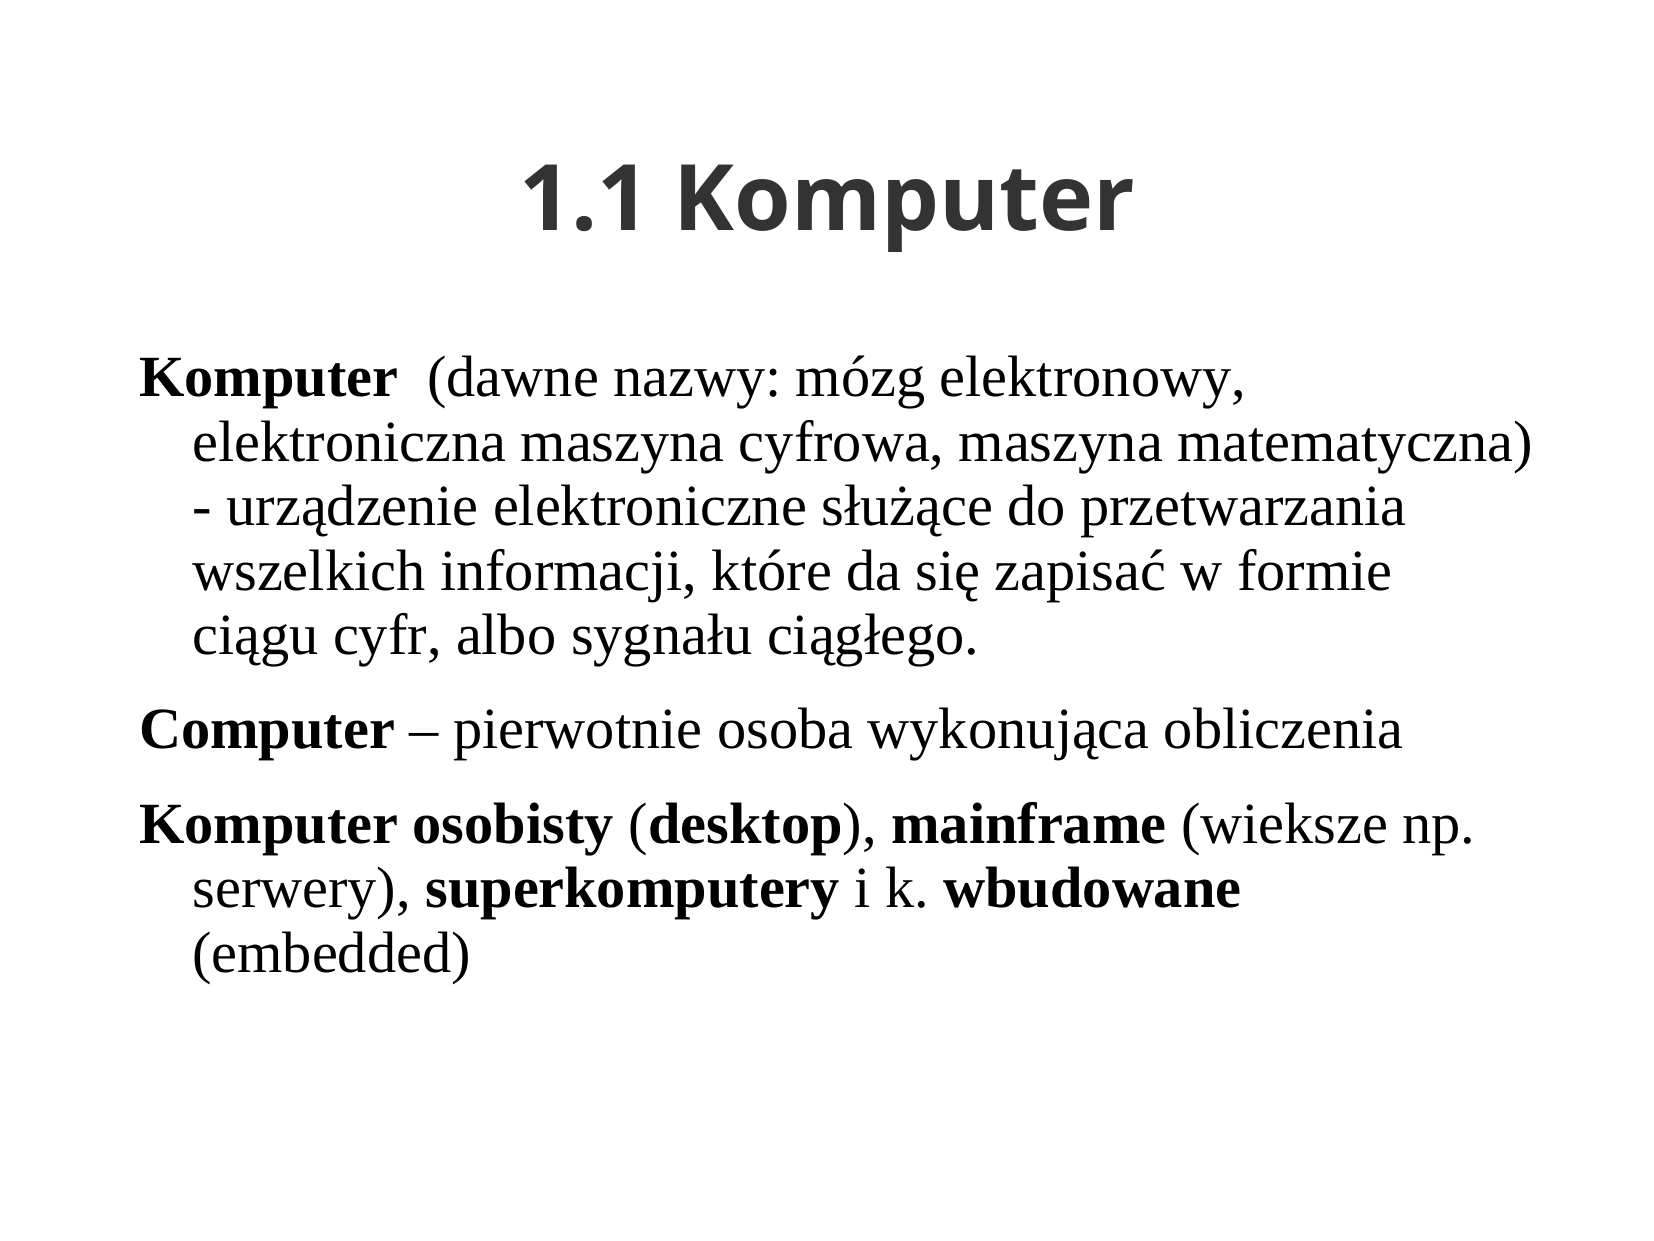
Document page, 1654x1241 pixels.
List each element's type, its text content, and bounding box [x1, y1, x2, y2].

list Komputer (dawne nazwy: mózg elektronowy, elektroniczna maszyna cyfrowa, maszyna matematyczna) - urządzenie elektroniczne służące do przetwarzania wszelkich informacji, które da się zapisać w formie ciągu cyfr, albo sygnału ciągłego. Computer – pierwotnie osoba wykonująca obliczenia Komputer osobisty (desktop), mainframe (wieksze np. serwery), superkomputery i k. wbudowane (embedded) [121, 344, 1534, 1127]
title 1.1 Komputer [121, 91, 1534, 299]
